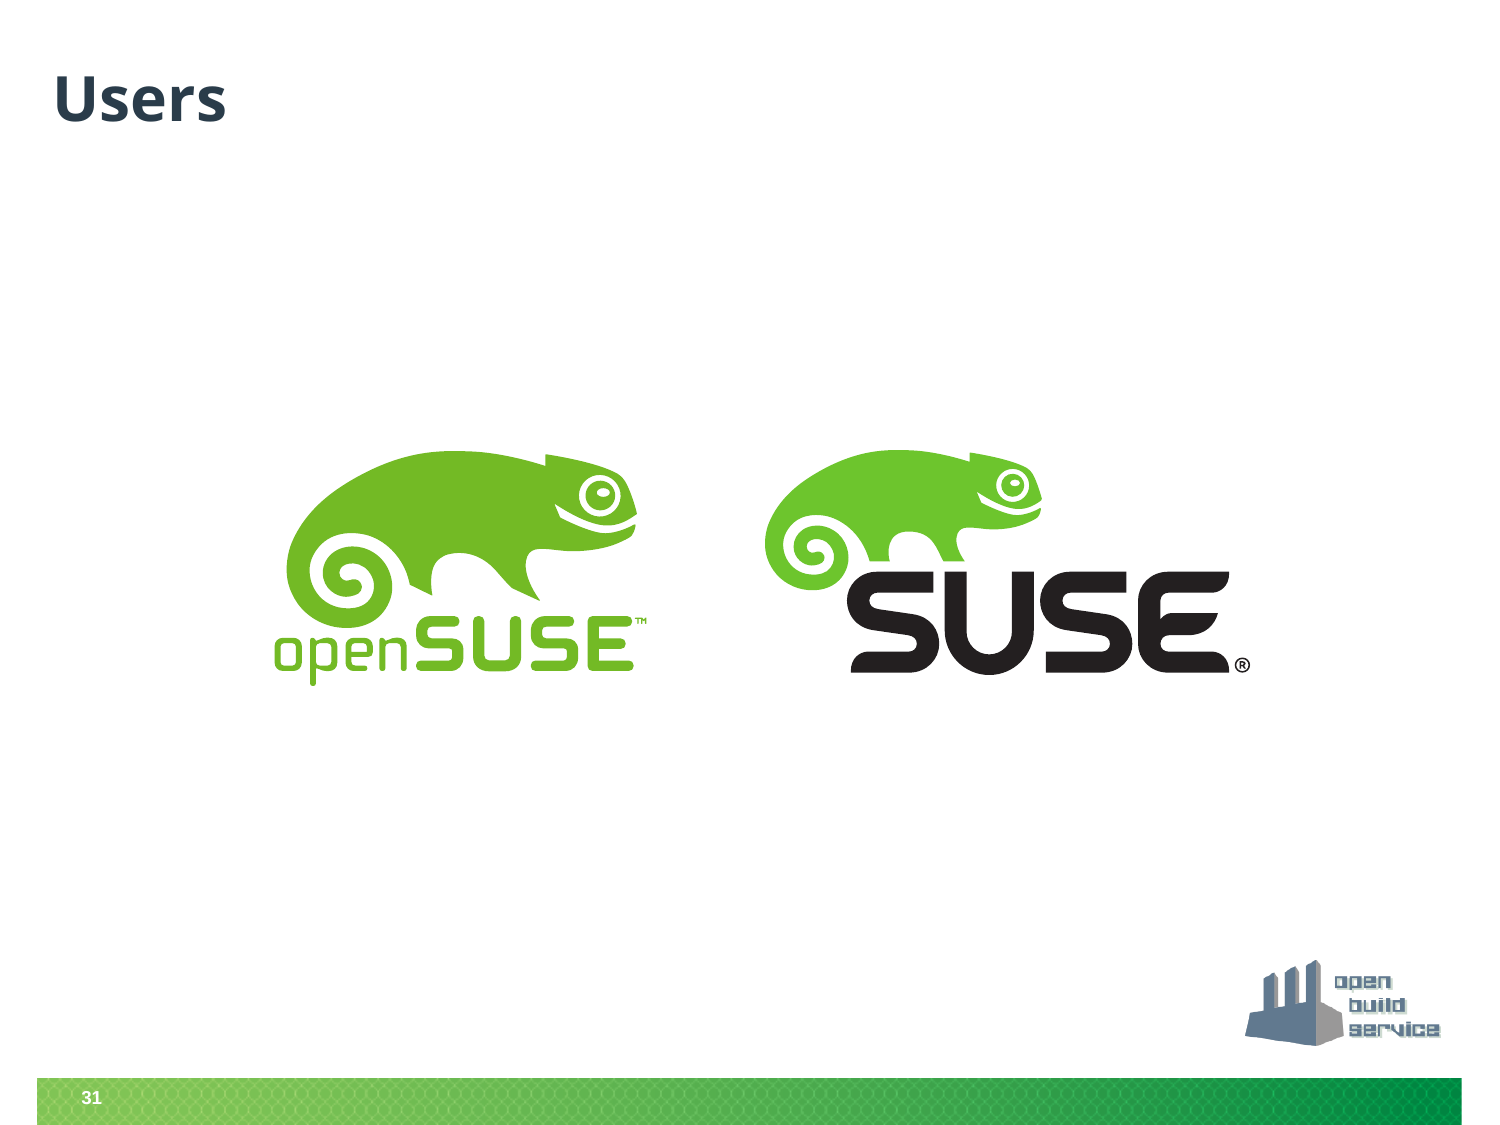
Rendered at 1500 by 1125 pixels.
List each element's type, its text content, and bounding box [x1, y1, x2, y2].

picture [1245, 960, 1441, 1046]
picture [37, 1078, 1462, 1125]
title Users [37, 51, 1388, 209]
picture [165, 337, 1251, 788]
